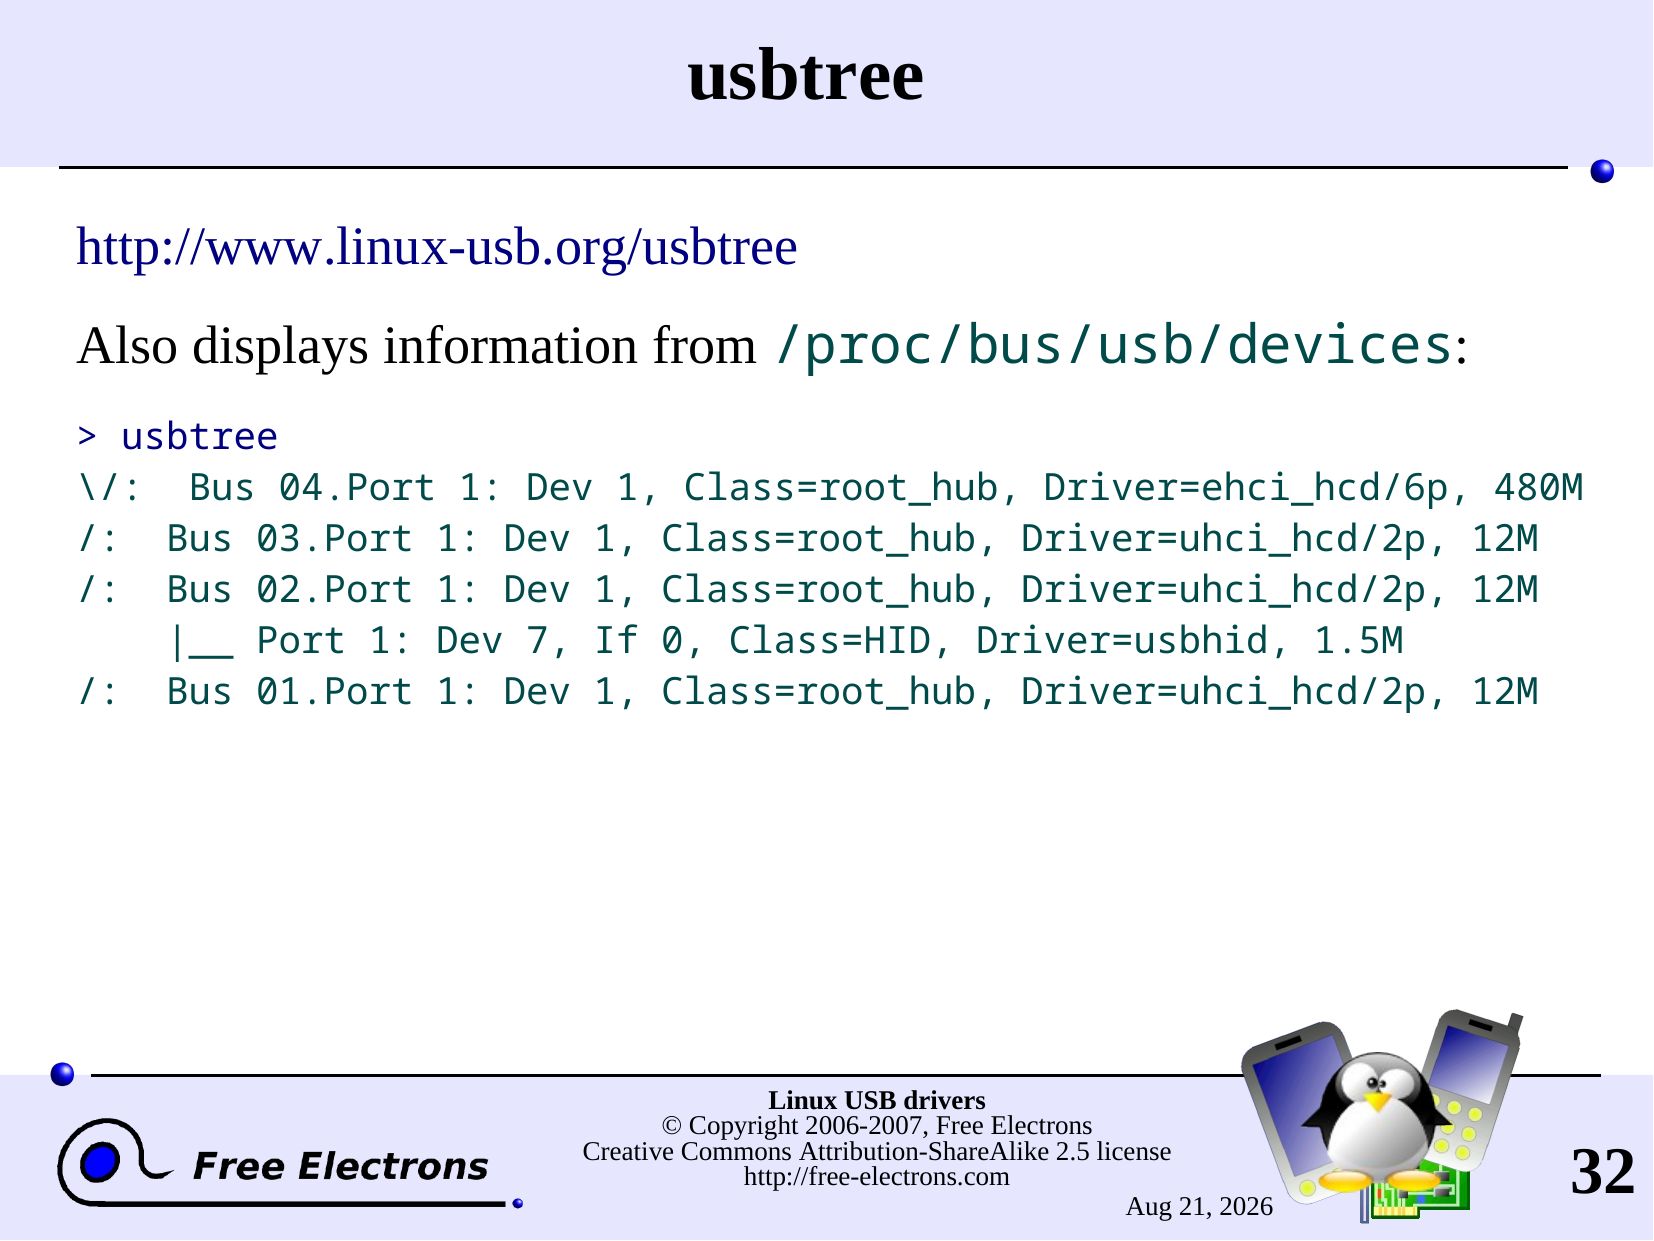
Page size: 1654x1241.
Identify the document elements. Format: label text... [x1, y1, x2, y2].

picture [50, 1107, 527, 1216]
list http://www.linux-usb.org/usbtree Also displays information from /proc/bus/usb/devices: > usbtree \/: Bus 04.Port 1: Dev 1, Class=root_hub, Driver=ehci_hcd/6p, 480M /: Bus 03.Port 1: Dev 1, Class=root_hub, Driver=uhci_hcd/2p, 12M /: Bus 02.Port 1: Dev 1, Class=root_hub, Driver=uhci_hcd/2p, 12M |__ Port 1: Dev 7, If 0, Class=HID, Driver=usbhid, 1.5M /: Bus 01.Port 1: Dev 1, Class=root_hub, Driver=uhci_hcd/2p, 12M [58, 216, 1584, 1066]
picture [1231, 1066, 1521, 1241]
title usbtree [60, 25, 1551, 124]
